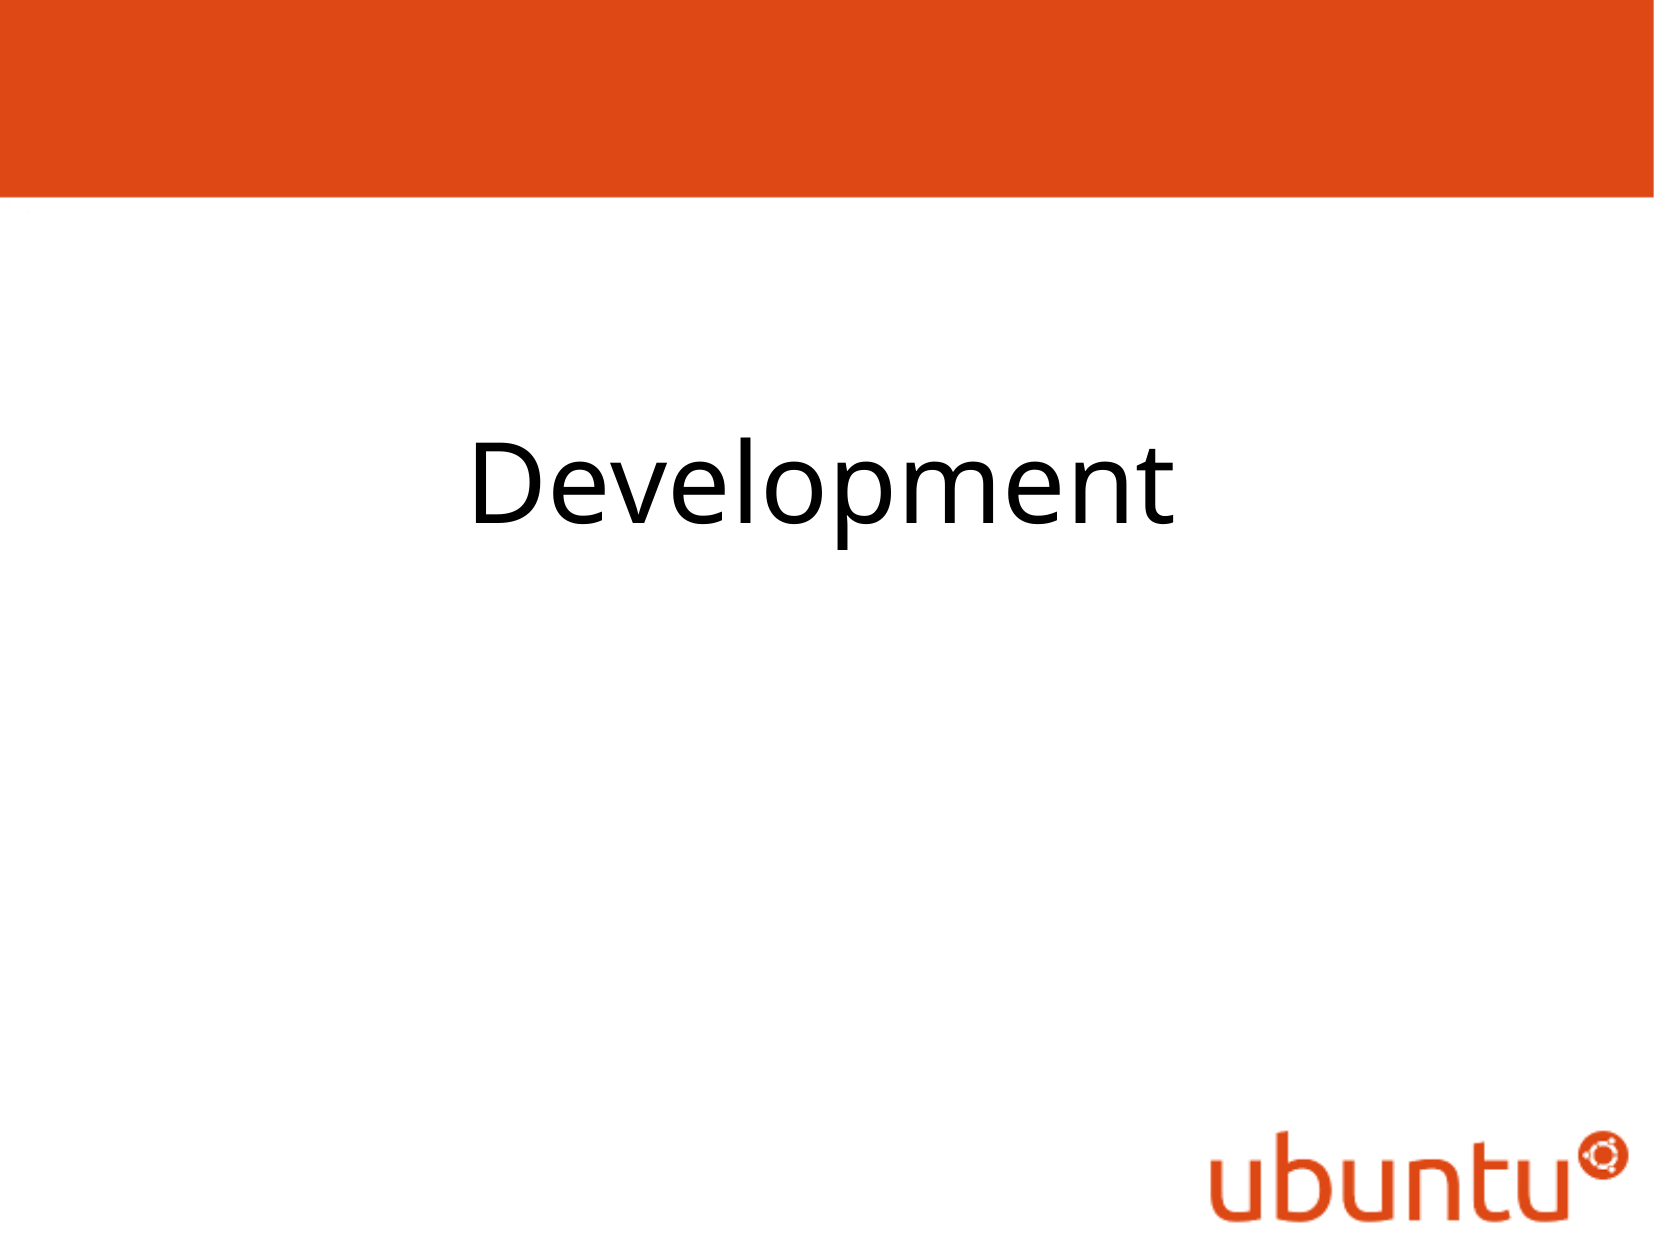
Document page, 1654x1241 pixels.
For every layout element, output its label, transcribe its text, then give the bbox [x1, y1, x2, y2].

subtitle Development [76, 0, 1565, 1109]
picture [0, 0, 1654, 1241]
